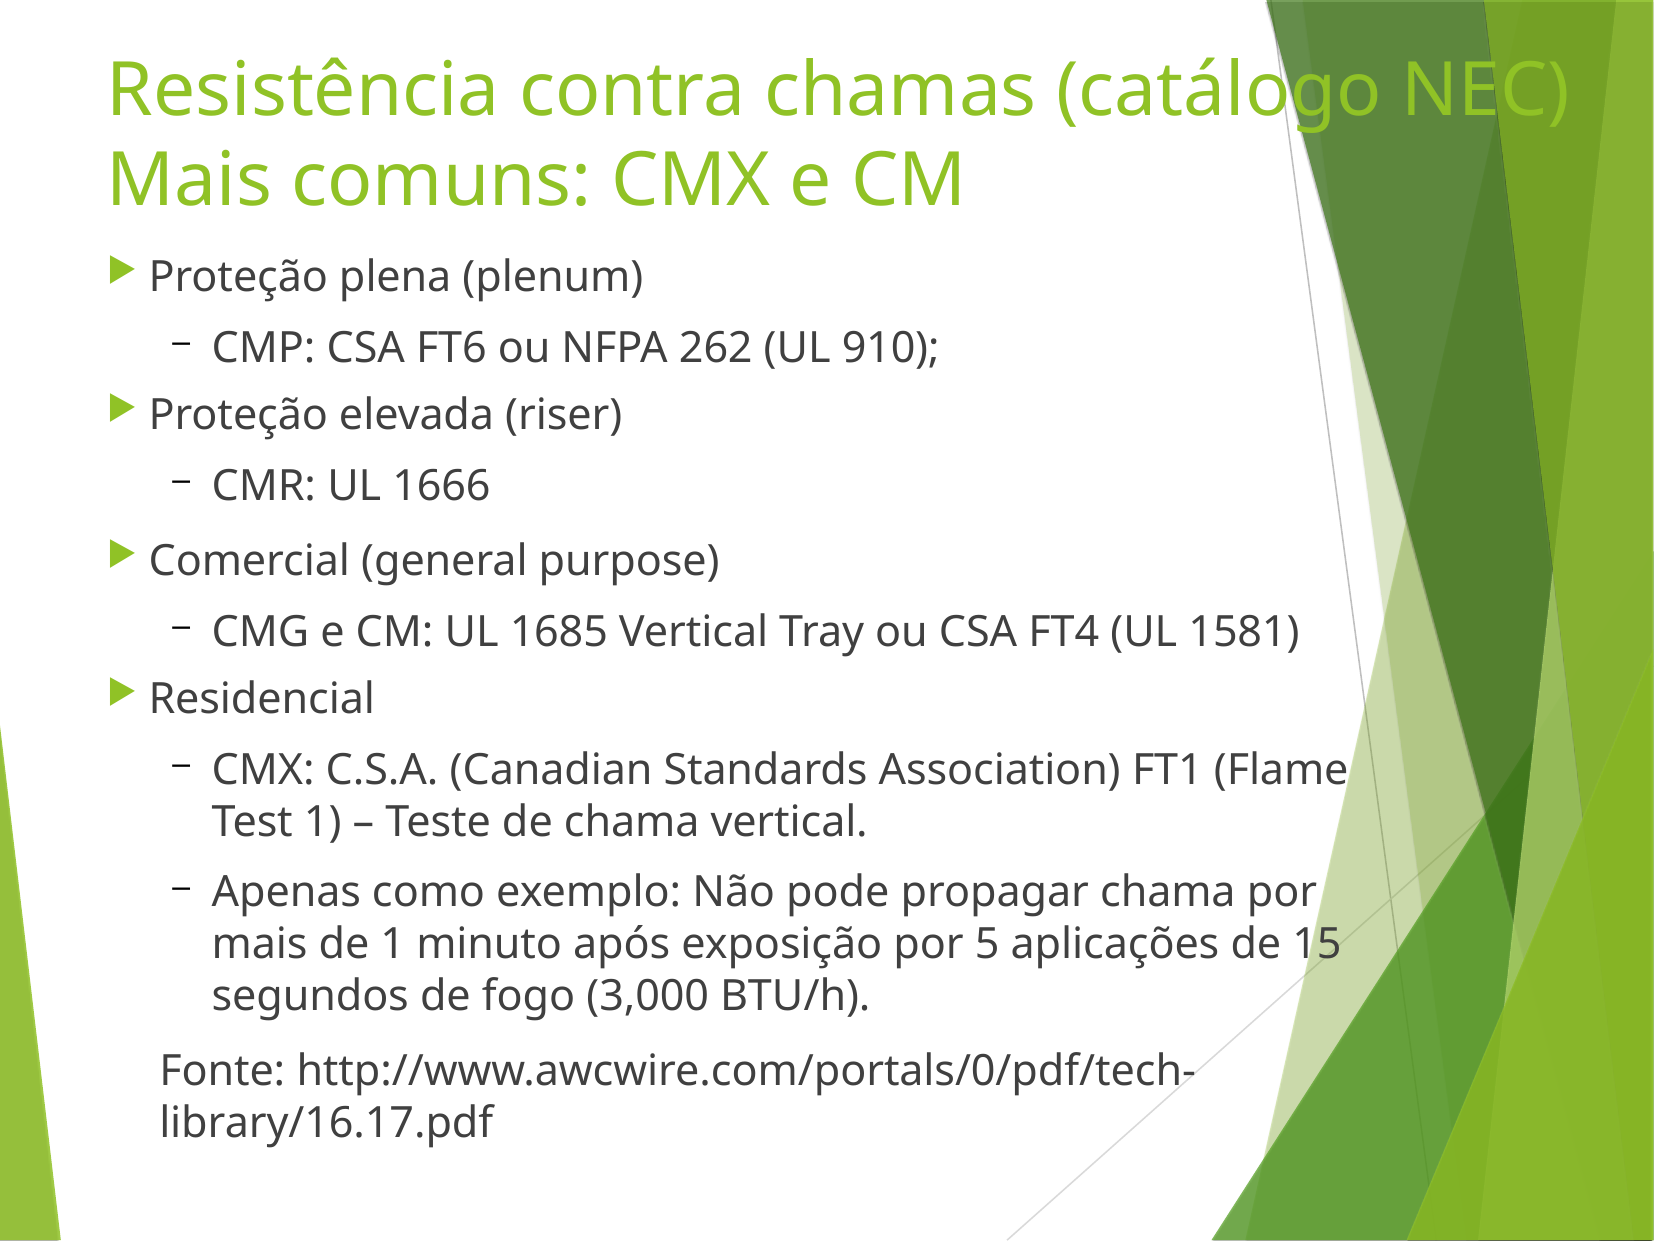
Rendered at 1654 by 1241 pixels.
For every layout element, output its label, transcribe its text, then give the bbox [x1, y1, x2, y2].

list Proteção plena (plenum) CMP: CSA FT6 ou NFPA 262 (UL 910); Proteção elevada (riser) CMR: UL 1666 Comercial (general purpose) CMG e CM: UL 1685 Vertical Tray ou CSA FT4 (UL 1581) Residencial CMX: C.S.A. (Canadian Standards Association) FT1 (Flame Test 1) – Teste de chama vertical. Apenas como exemplo: Não pode propagar chama por mais de 1 minuto após exposição por 5 aplicações de 15 segundos de fogo (3,000 BTU/h). Fonte: http://www.awcwire.com/portals/0/pdf/tech-library/16.17.pdf [91, 240, 1381, 1173]
title Resistência contra chamas (catálogo NEC) Mais comuns: CMX e CM [91, 33, 1595, 273]
